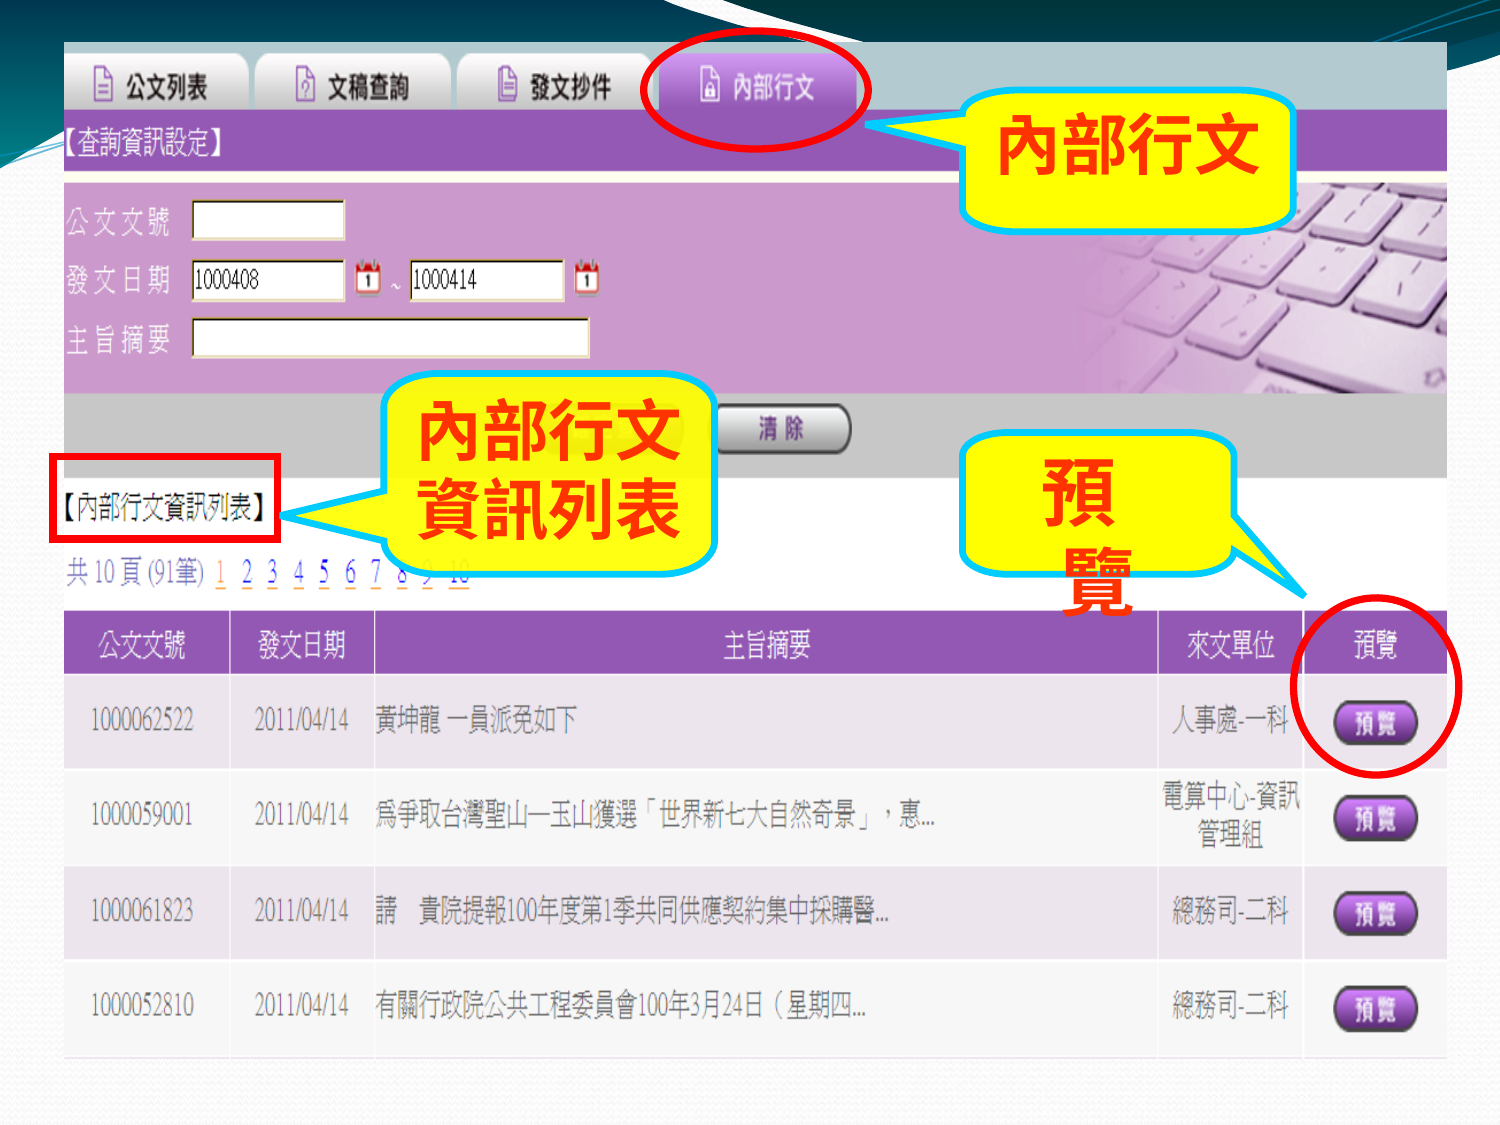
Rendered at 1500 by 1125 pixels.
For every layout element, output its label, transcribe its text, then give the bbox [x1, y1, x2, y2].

text_box 內部行文資訊列表 [280, 373, 715, 575]
text_box [53, 456, 278, 539]
text_box 內部行文 [865, 90, 1294, 232]
text_box [643, 31, 869, 149]
text_box [1293, 597, 1459, 776]
text_box 預 覽 [962, 432, 1305, 597]
picture [64, 26, 1447, 1059]
